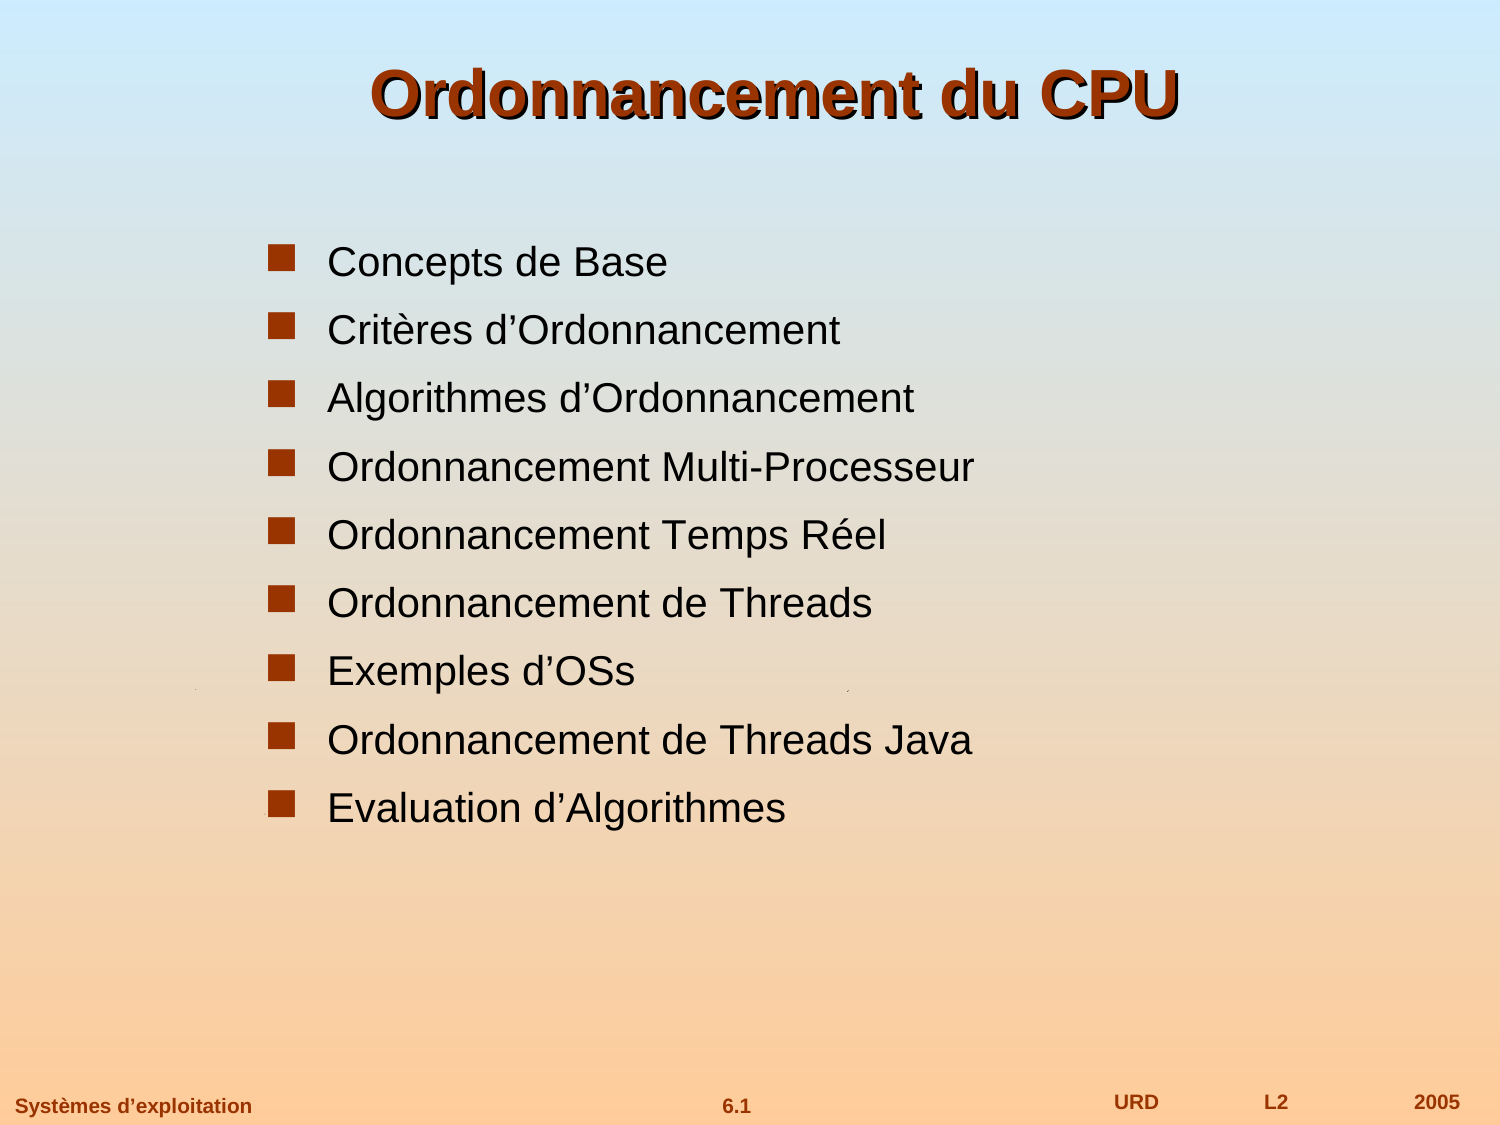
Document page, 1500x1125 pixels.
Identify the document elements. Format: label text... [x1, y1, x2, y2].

title Ordonnancement du CPU [112, 37, 1438, 138]
list Concepts de Base Critères d’Ordonnancement Algorithmes d’Ordonnancement Ordonnancement Multi-Processeur Ordonnancement Temps Réel Ordonnancement de Threads Exemples d’OSs Ordonnancement de Threads Java Evaluation d’Algorithmes [256, 226, 1410, 902]
